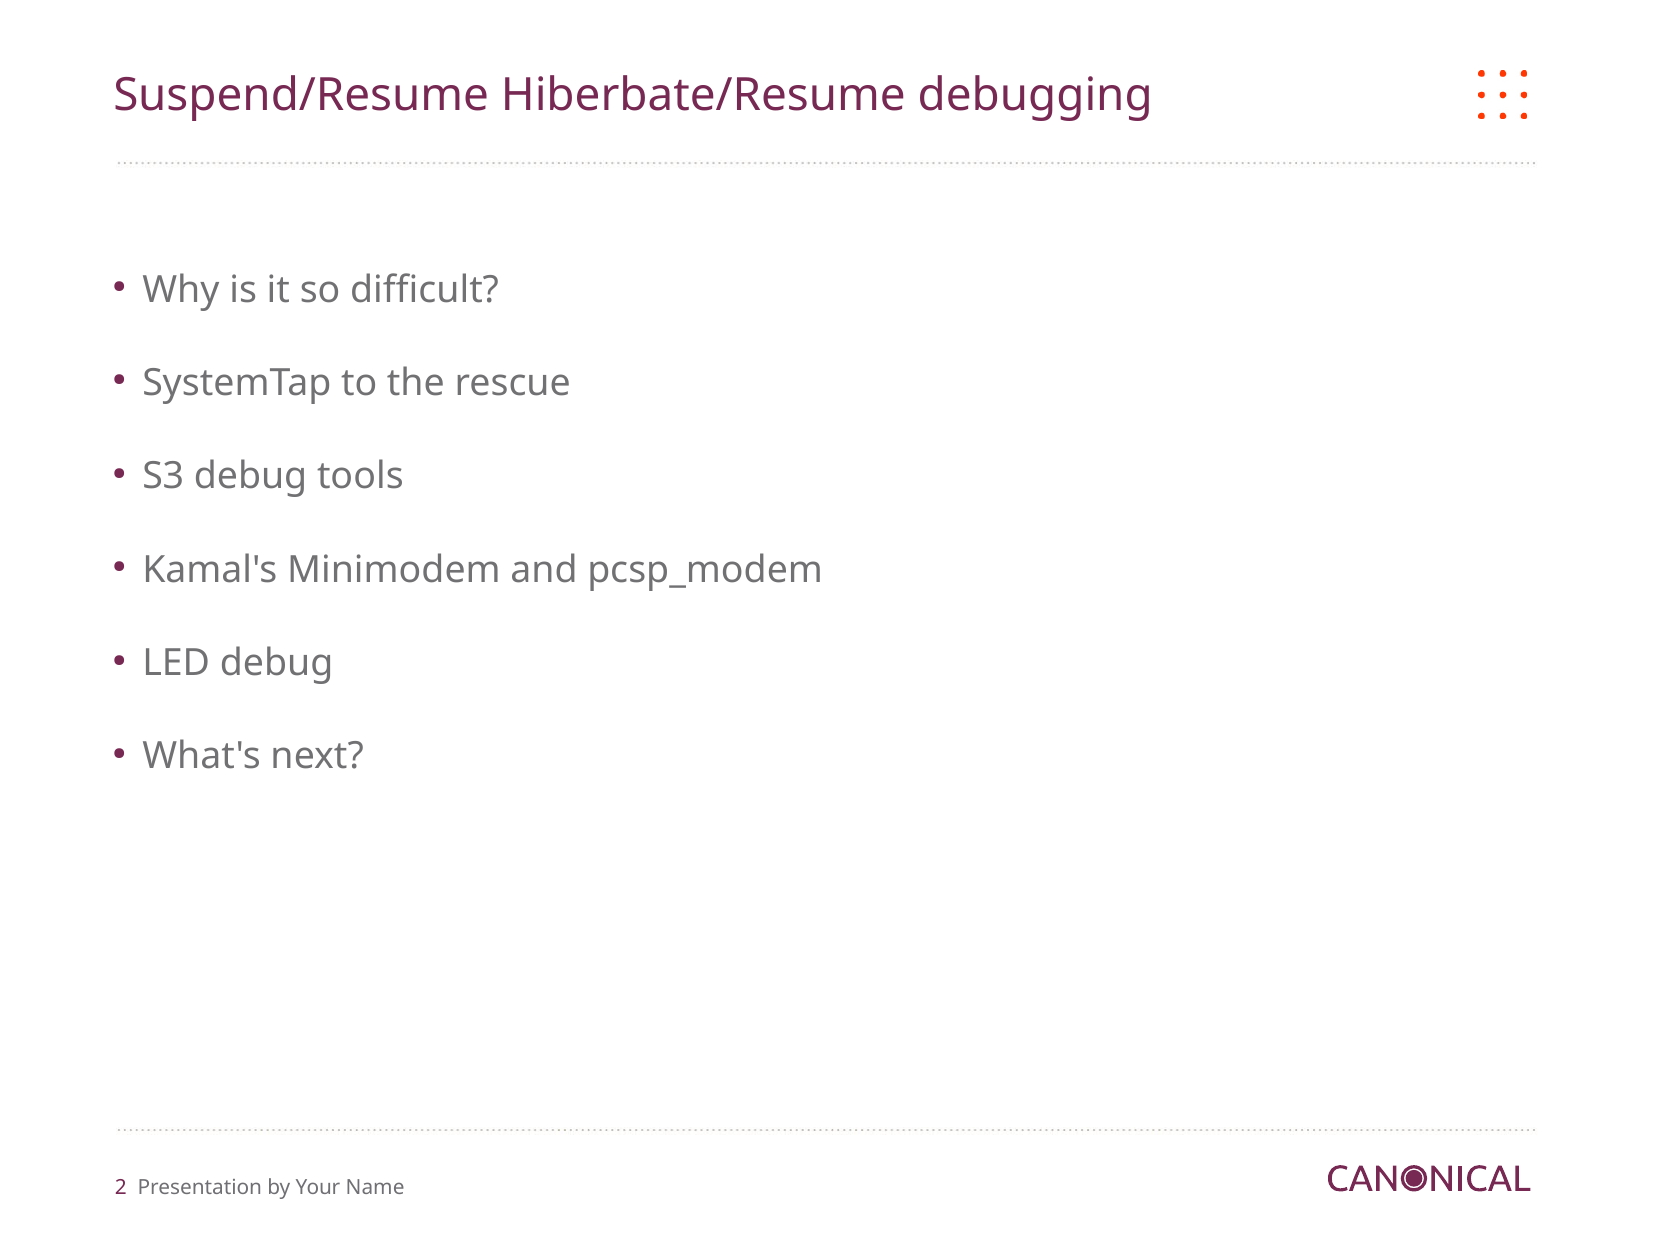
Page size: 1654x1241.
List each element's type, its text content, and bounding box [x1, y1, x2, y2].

picture [116, 160, 1539, 168]
picture [1478, 70, 1527, 119]
text_box Why is it so difficult? SystemTap to the rescue S3 debug tools Kamal's Minimodem and pcsp_modem LED debug What's next? [97, 242, 1552, 1032]
picture [116, 1128, 1539, 1135]
title Suspend/Resume Hiberbate/Resume debugging [113, 64, 1382, 122]
